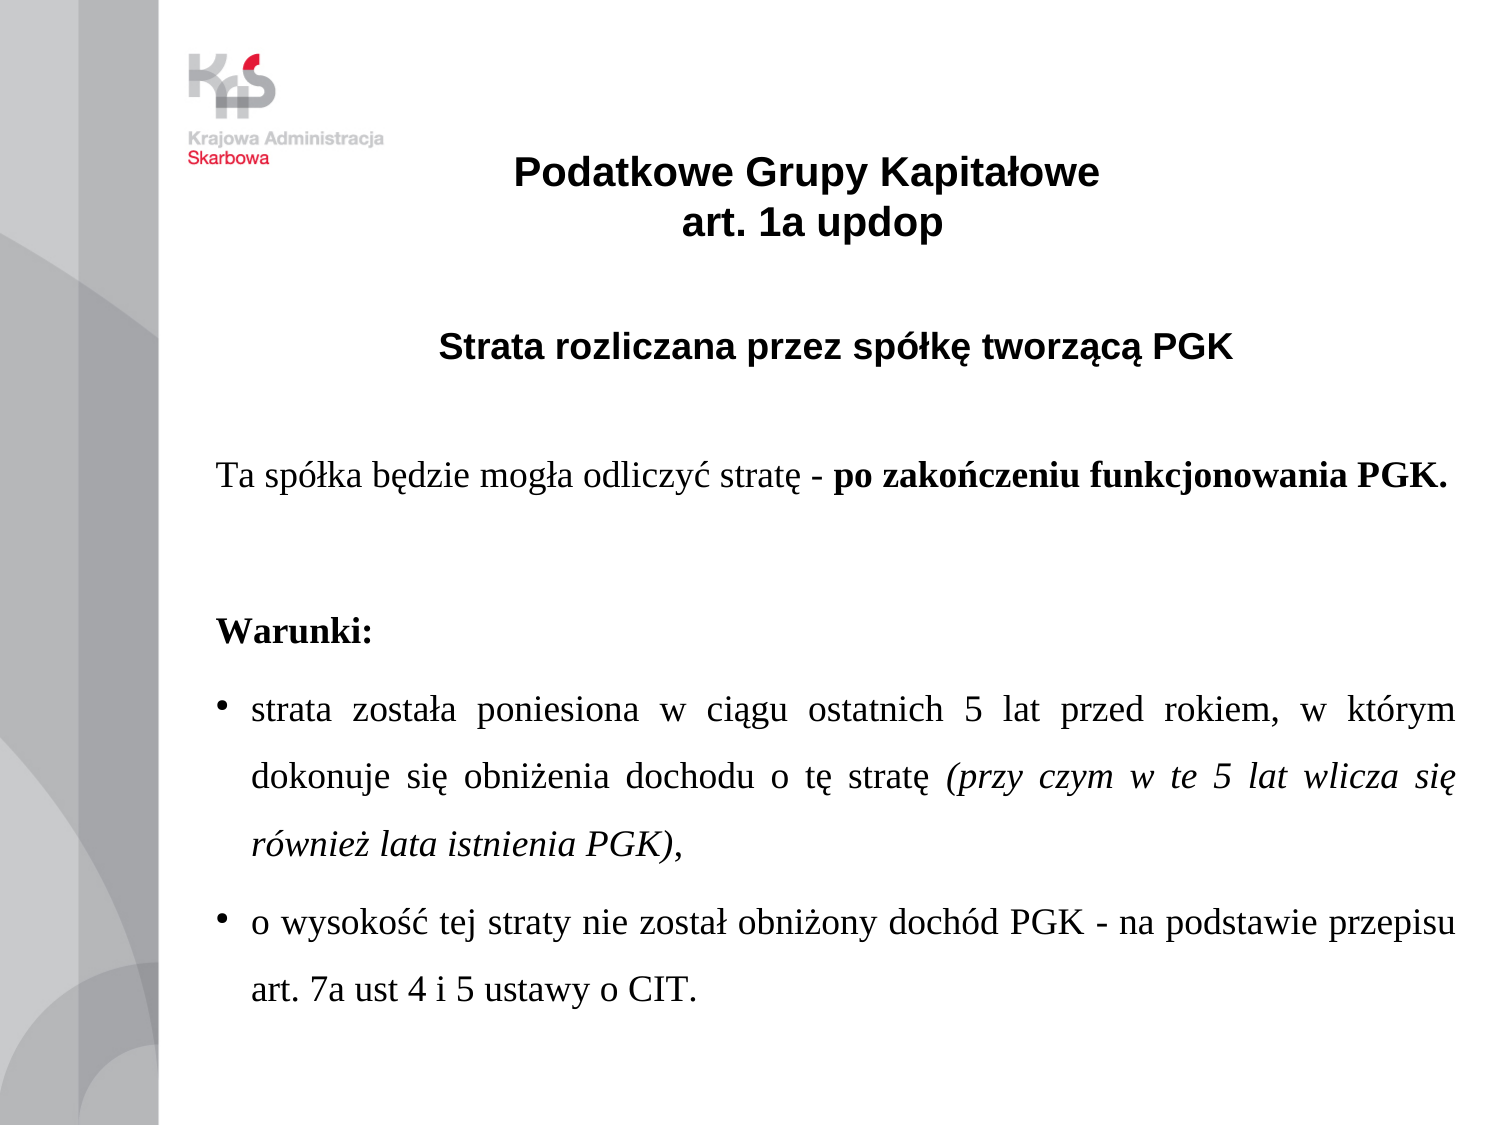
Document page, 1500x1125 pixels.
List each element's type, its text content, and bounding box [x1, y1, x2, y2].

picture [0, 0, 1500, 1125]
text_box Podatkowe Grupy Kapitałowe art. 1a updop [177, 137, 1449, 296]
text_box Strata rozliczana przez spółkę tworzącą PGK Ta spółka będzie mogła odliczyć stratę - po zakończeniu funkcjonowania PGK. Warunki: strata została poniesiona w ciągu ostatnich 5 lat przed rokiem, w którym dokonuje się obniżenia dochodu o tę stratę (przy czym w te 5 lat wlicza się również lata istnienia PGK), o wysokość tej straty nie został obniżony dochód PGK - na podstawie przepisu art. 7a ust 4 i 5 ustawy o CIT. [200, 261, 1473, 1004]
